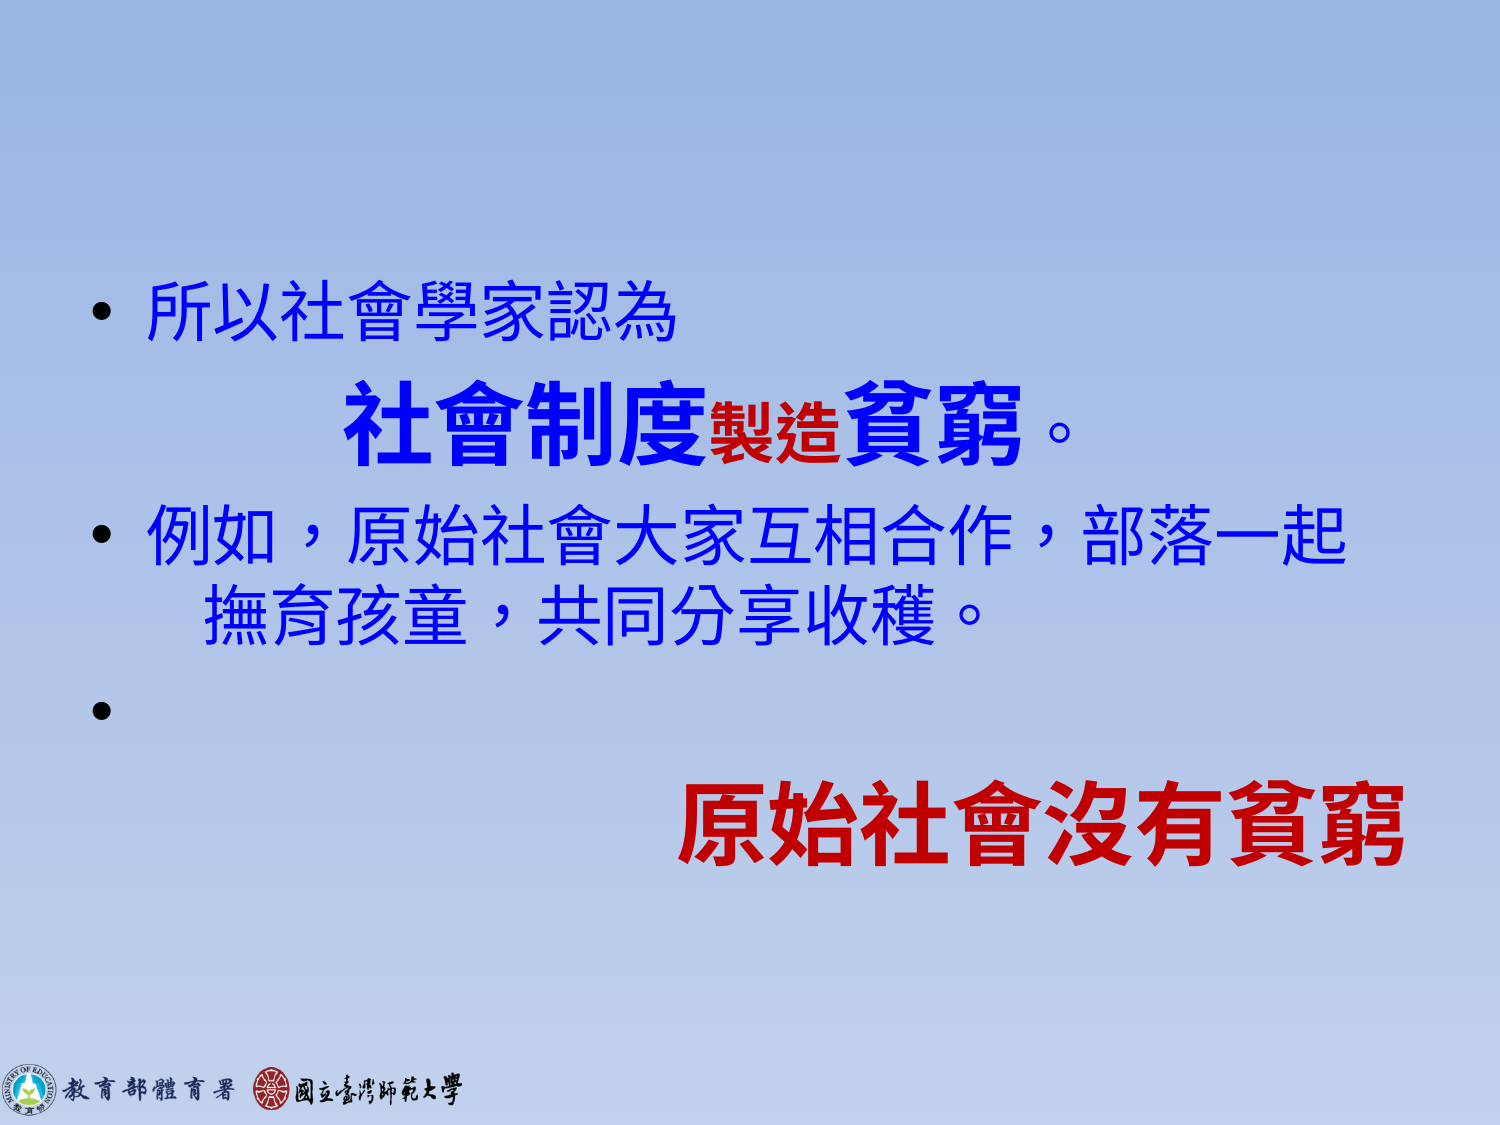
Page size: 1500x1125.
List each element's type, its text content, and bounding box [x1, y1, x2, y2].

list 所以社會學家認為 社會制度製造貧窮。 例如，原始社會大家互相合作，部落一起撫育孩童，共同分享收穫。 原始社會沒有貧窮 [75, 262, 1426, 1005]
